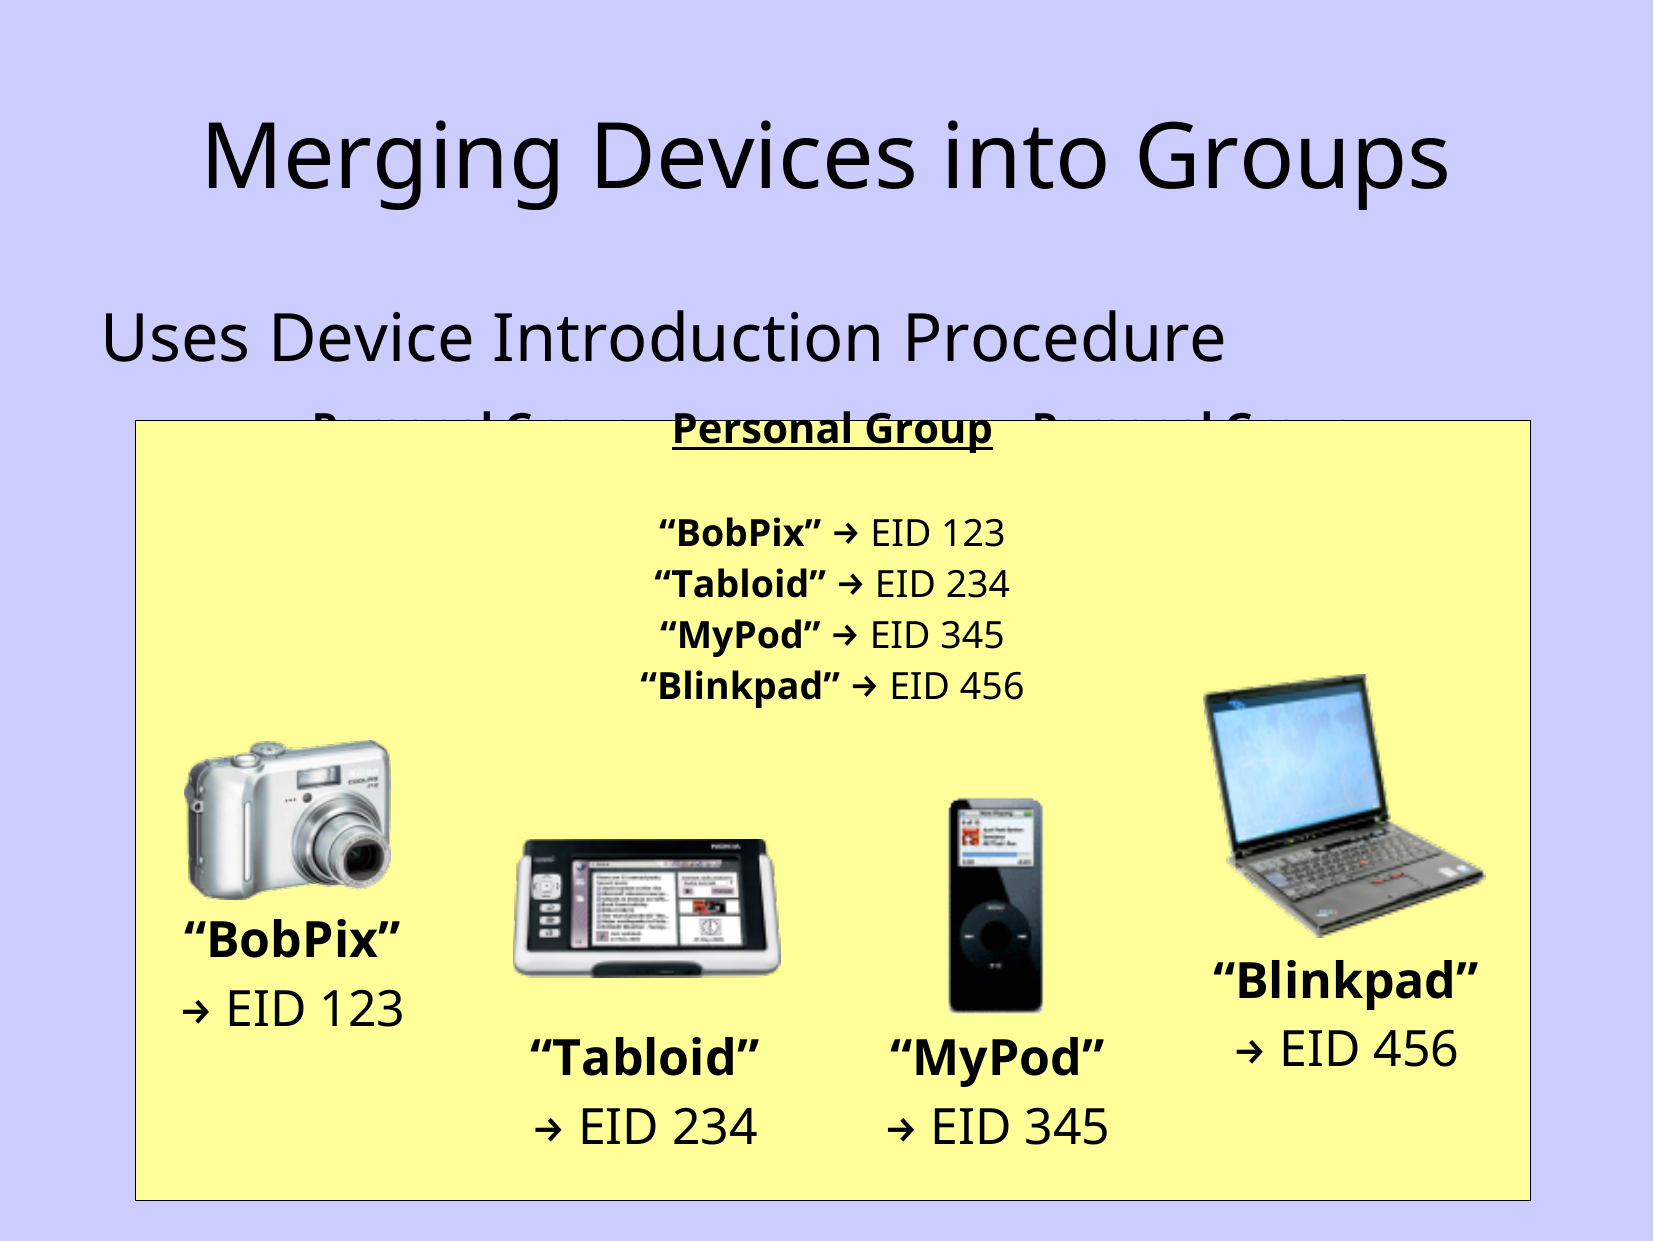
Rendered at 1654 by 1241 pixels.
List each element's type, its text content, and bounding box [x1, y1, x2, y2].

picture [513, 839, 781, 978]
text_box Personal Group “BobPix” → EID 123 “Tabloid” → EID 234 “MyPod” → EID 345 “Blinkpad” → EID 456 [135, 751, 1531, 1201]
picture [184, 740, 391, 901]
text_box “Tabloid” → EID 234 [495, 1014, 796, 1148]
picture [1203, 674, 1486, 937]
list Uses Device Introduction Procedure [82, 290, 1571, 751]
text_box “BobPix” → EID 123 [157, 896, 428, 1030]
title Merging Devices into Groups [82, 49, 1571, 257]
text_box “MyPod” → EID 345 [855, 1014, 1141, 1148]
text_box “Blinkpad” → EID 456 [1170, 937, 1523, 1071]
picture [937, 789, 1058, 1014]
